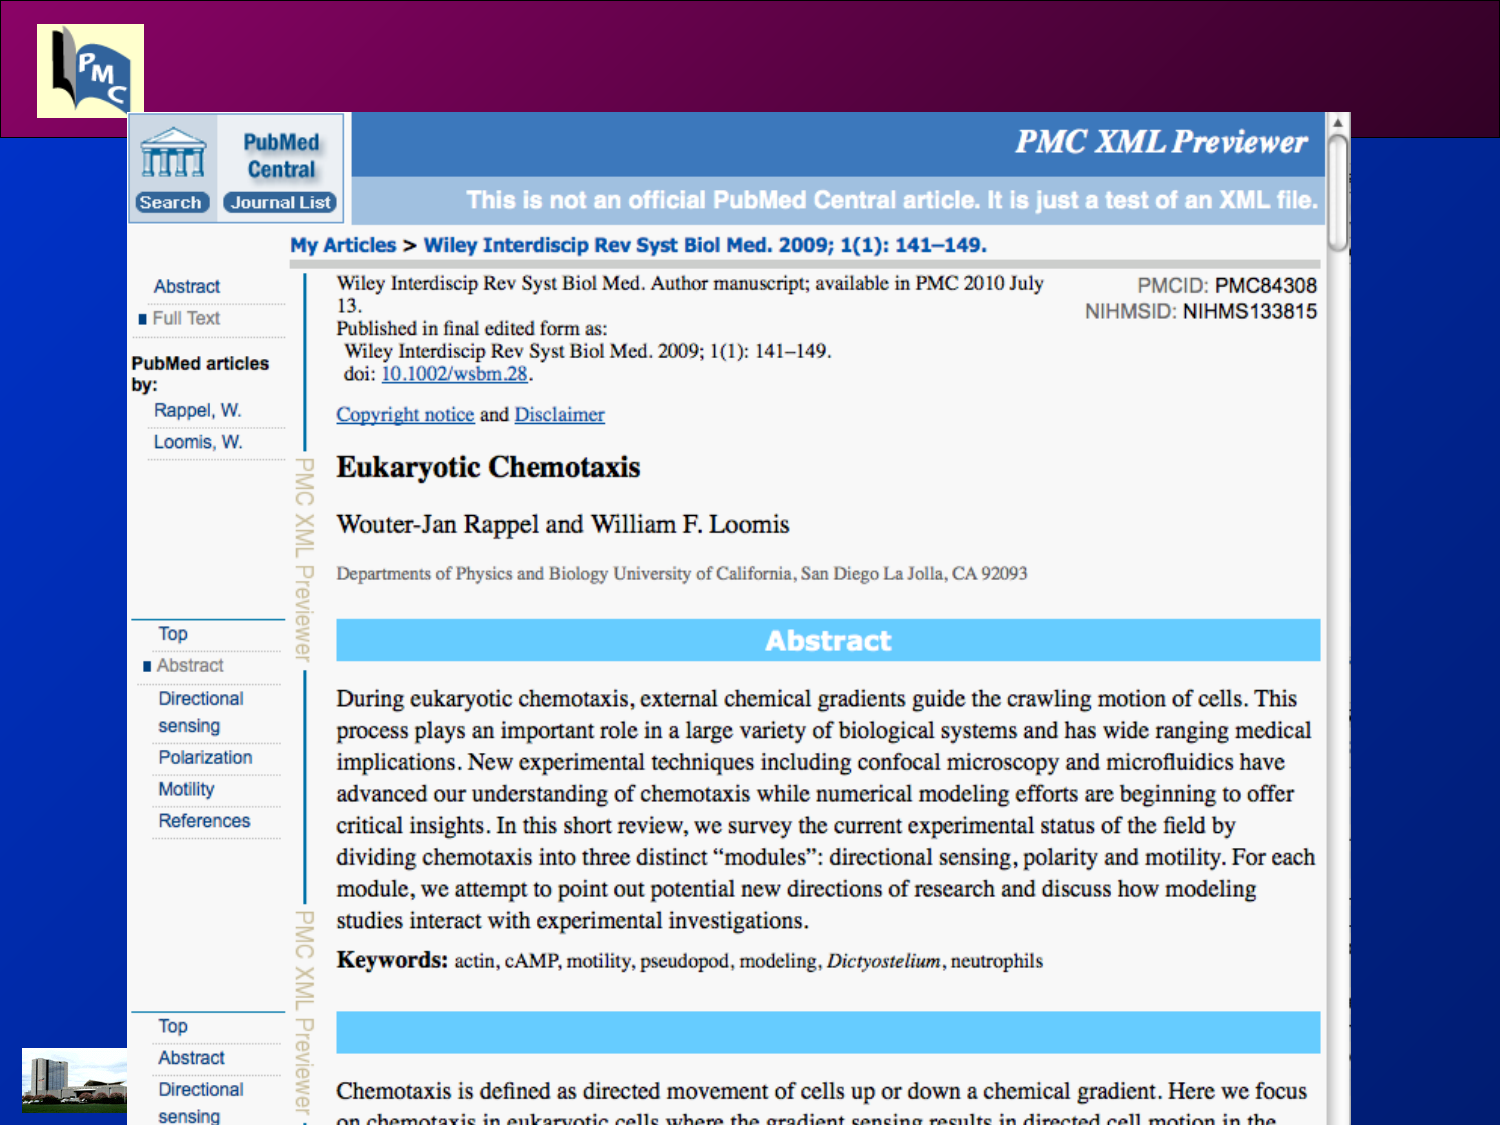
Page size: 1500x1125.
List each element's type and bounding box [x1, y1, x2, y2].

picture [22, 112, 1351, 1125]
